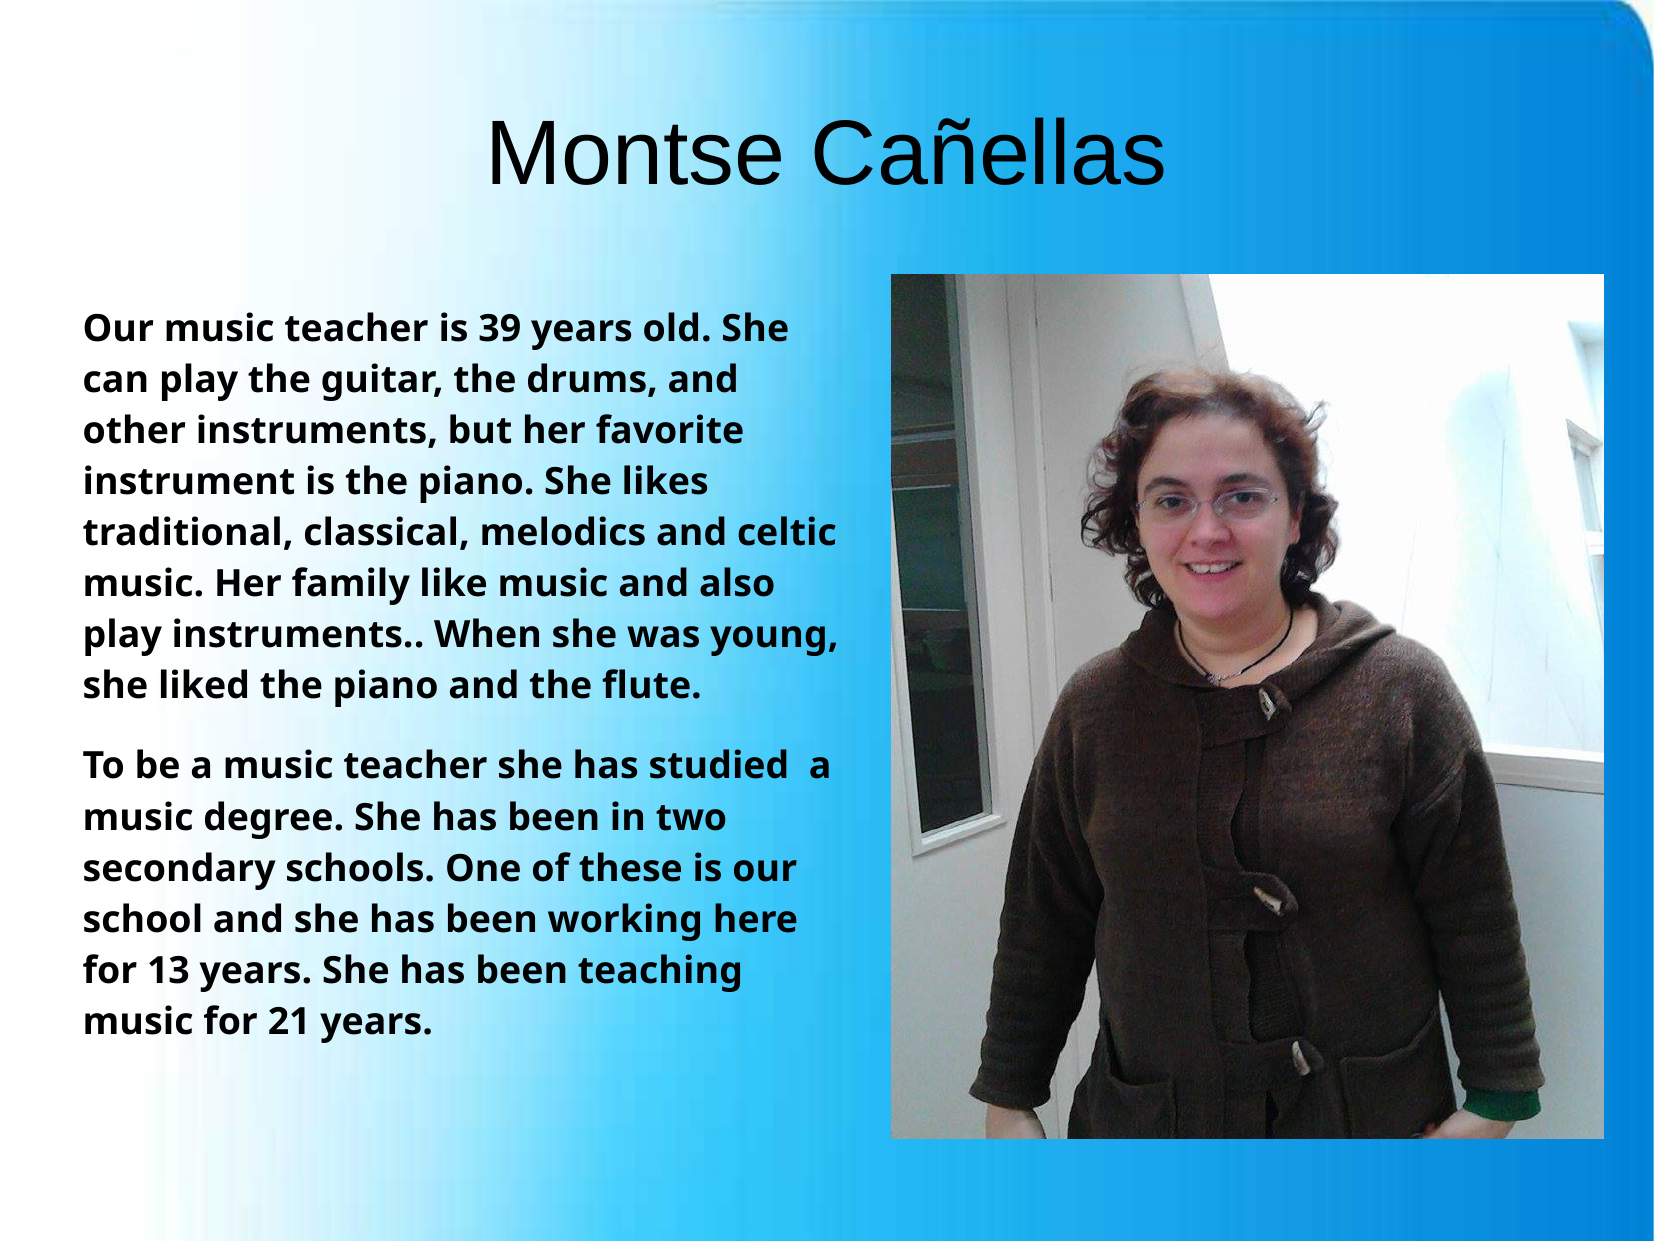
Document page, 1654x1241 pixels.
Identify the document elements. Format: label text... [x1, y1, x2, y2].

title Montse Cañellas [82, 49, 1571, 257]
list Our music teacher is 39 years old. She can play the guitar, the drums, and other instruments, but her favorite instrument is the piano. She likes traditional, classical, melodics and celtic music. Her family like music and also play instruments.. When she was young, she liked the piano and the flute. To be a music teacher she has studied a music degree. She has been in two secondary schools. One of these is our school and she has been working here for 13 years. She has been teaching music for 21 years. [82, 301, 840, 1087]
picture [0, 0, 1654, 1241]
